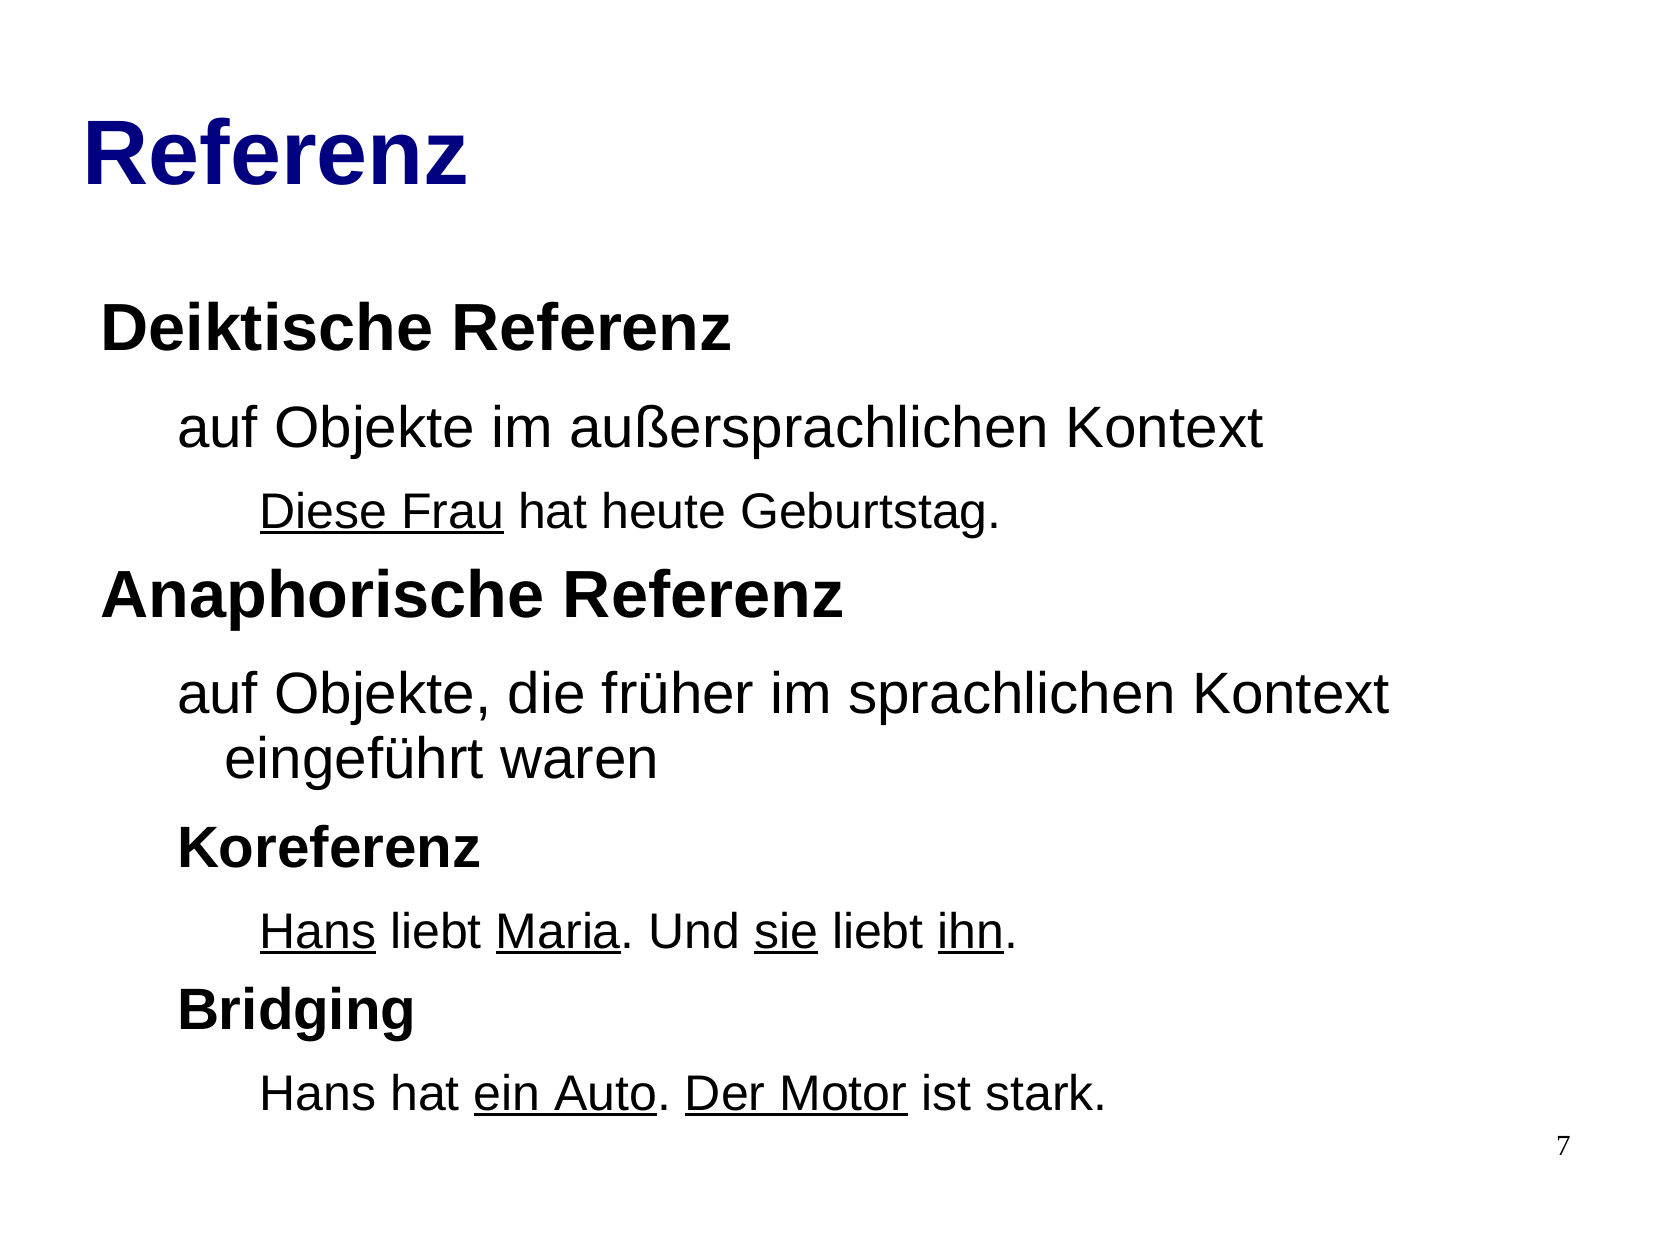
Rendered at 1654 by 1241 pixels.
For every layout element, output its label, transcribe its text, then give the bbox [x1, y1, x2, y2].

list Deiktische Referenz auf Objekte im außersprachlichen Kontext Diese Frau hat heute Geburtstag. Anaphorische Referenz auf Objekte, die früher im sprachlichen Kontext eingeführt waren Koreferenz Hans liebt Maria. Und sie liebt ihn. Bridging Hans hat ein Auto. Der Motor ist stark. [82, 290, 1571, 1133]
title Referenz [82, 56, 1571, 250]
